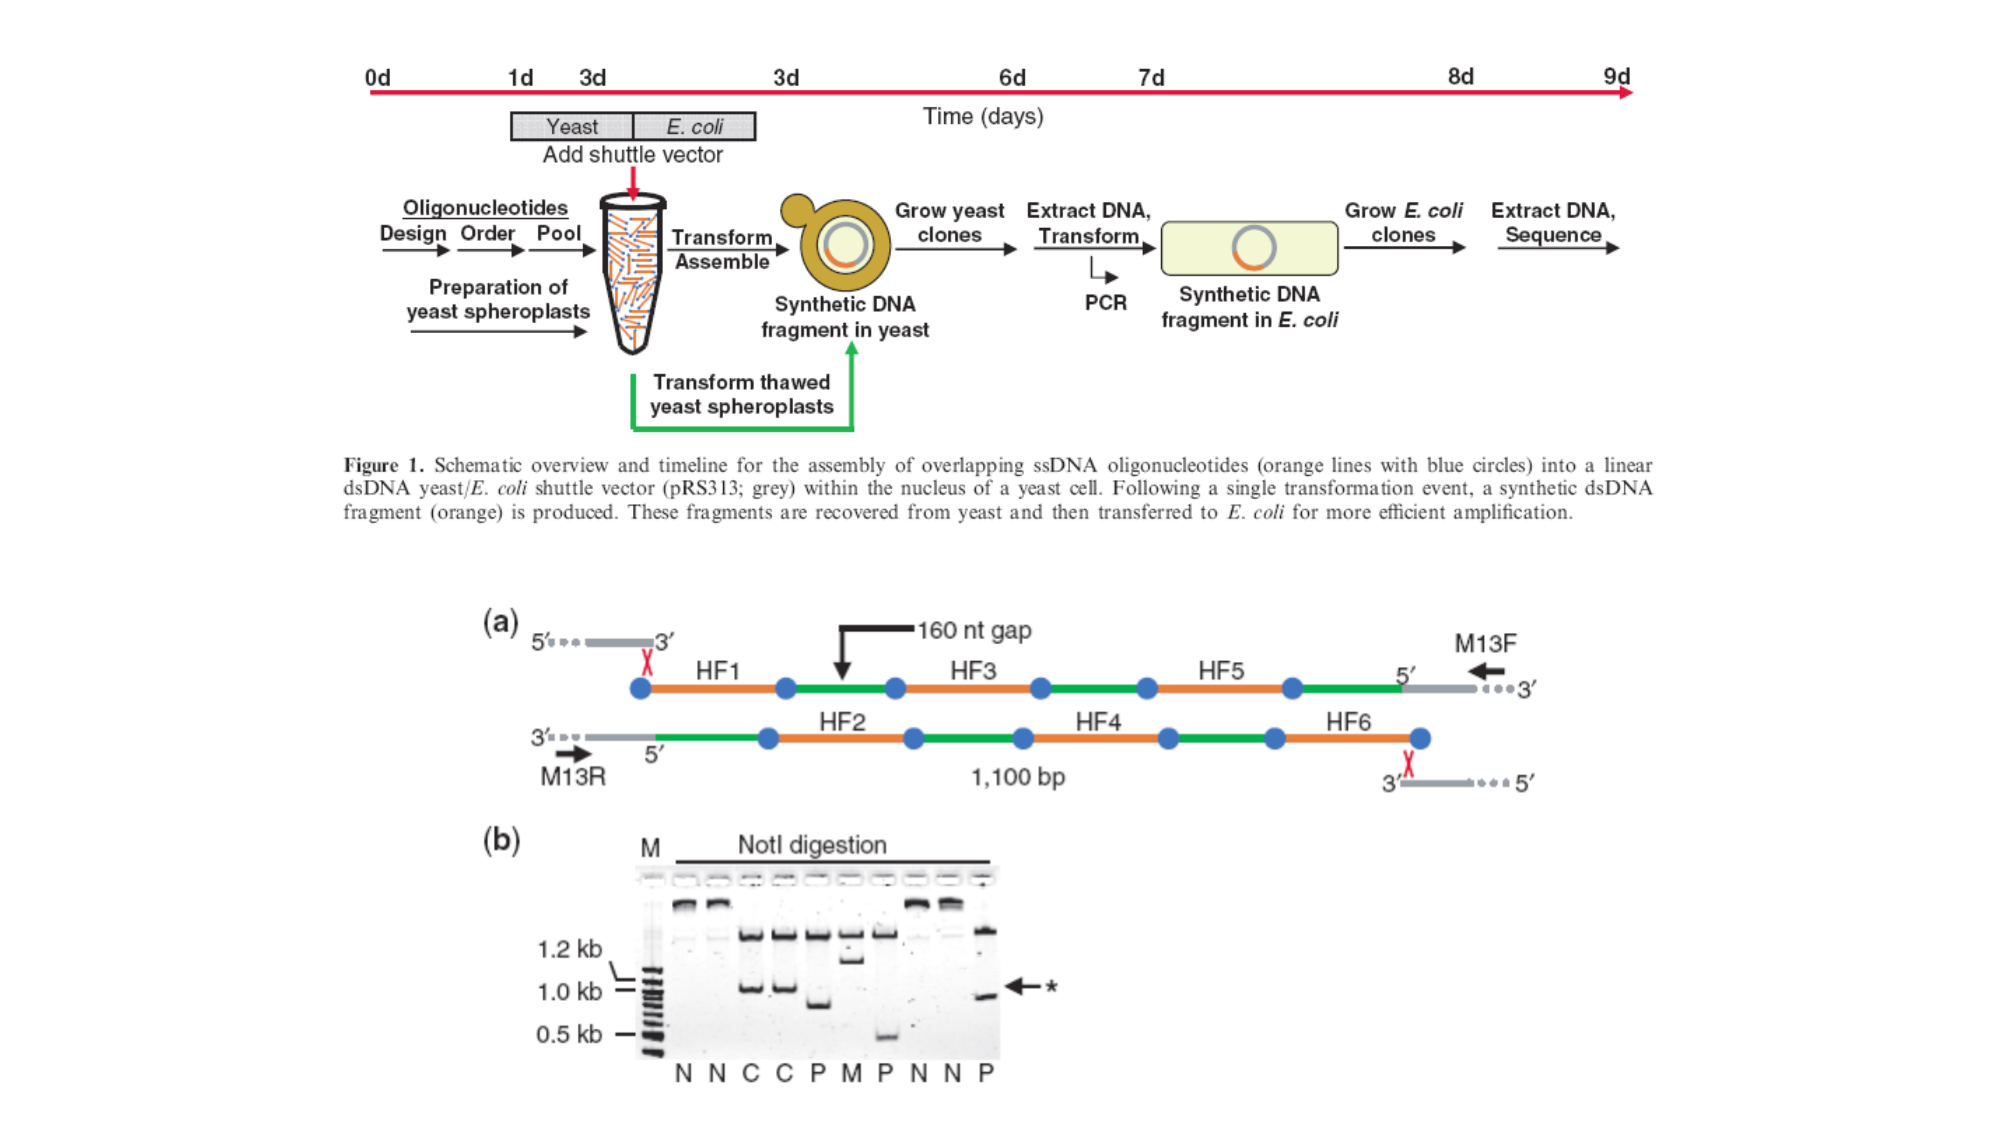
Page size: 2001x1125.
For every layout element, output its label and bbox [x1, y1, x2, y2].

picture [320, 52, 1669, 543]
picture [433, 590, 1555, 1101]
